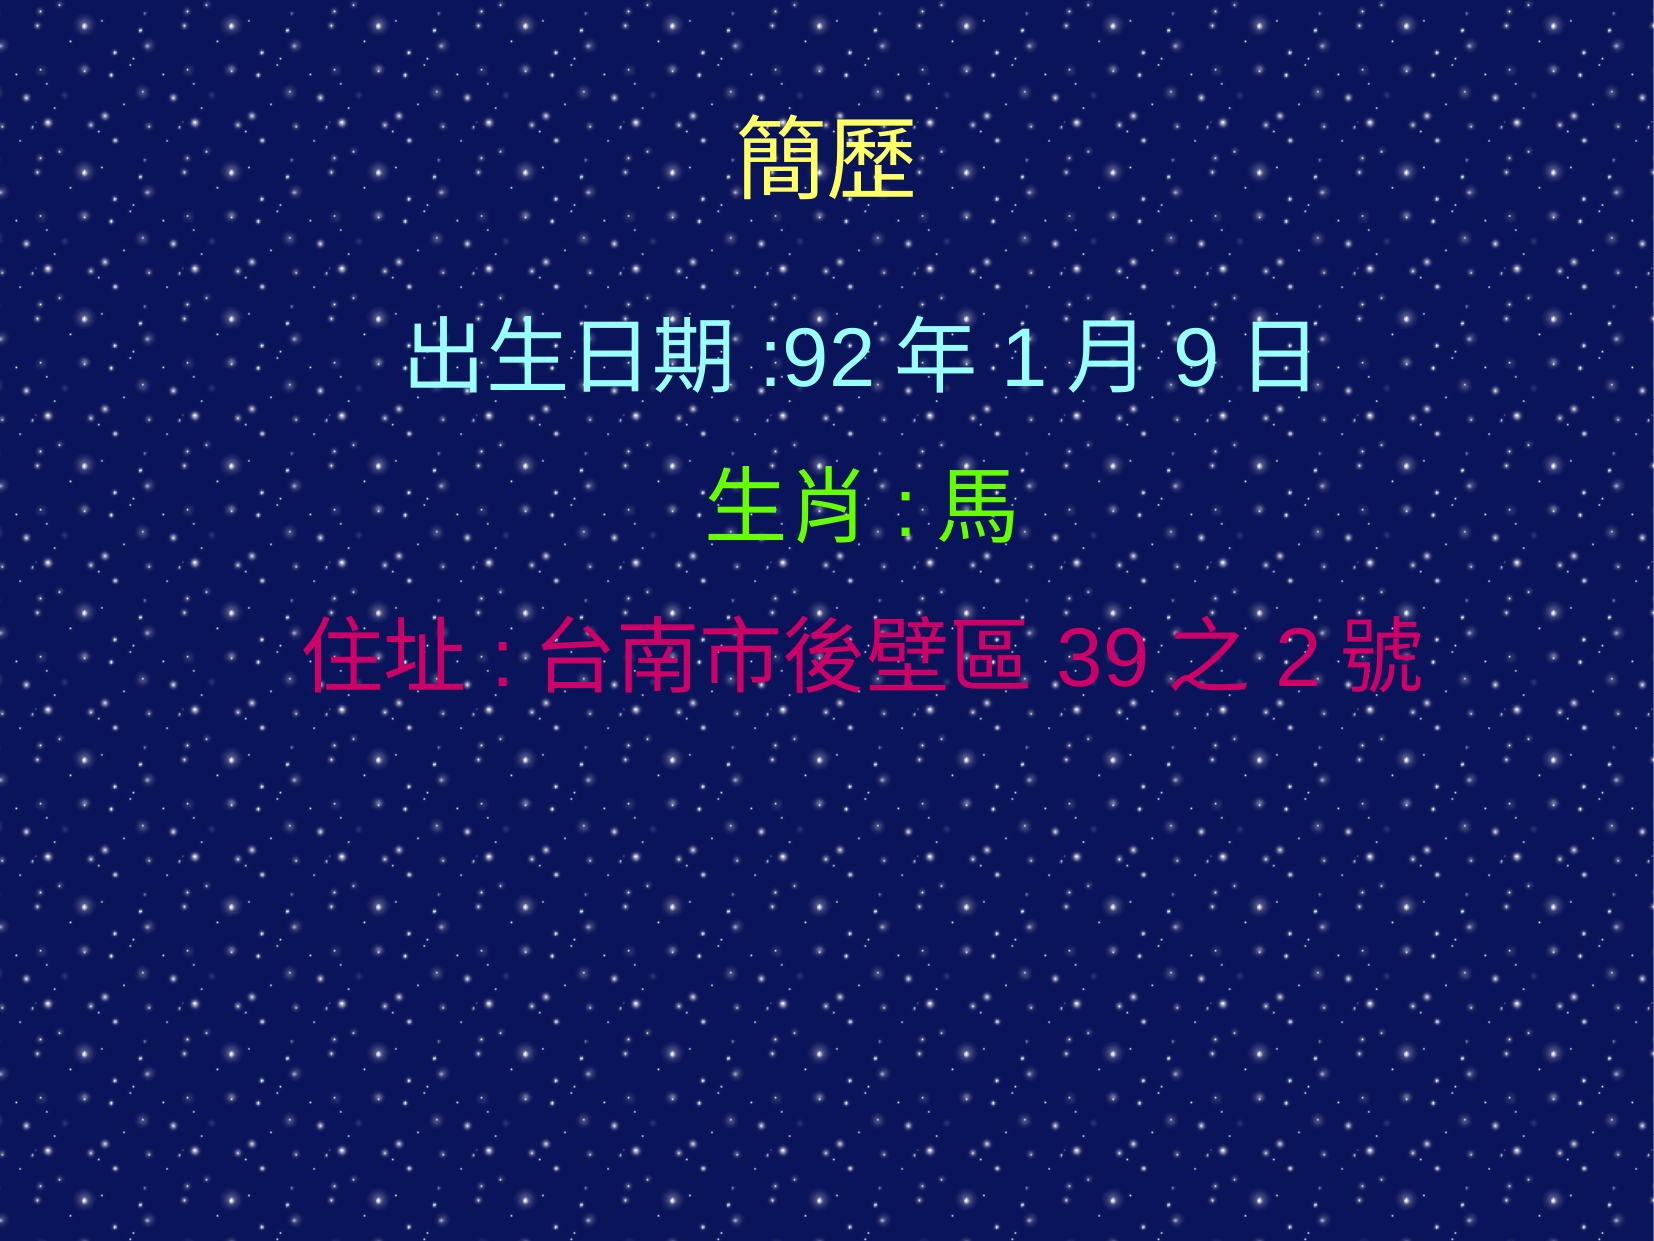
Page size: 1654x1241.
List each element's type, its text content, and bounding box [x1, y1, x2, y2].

list 出生日期:92年1月9日 生肖:馬 住址:台南市後壁區39之2號 [82, 290, 1571, 1010]
title 簡歷 [82, 49, 1571, 257]
picture [0, 0, 1654, 1241]
